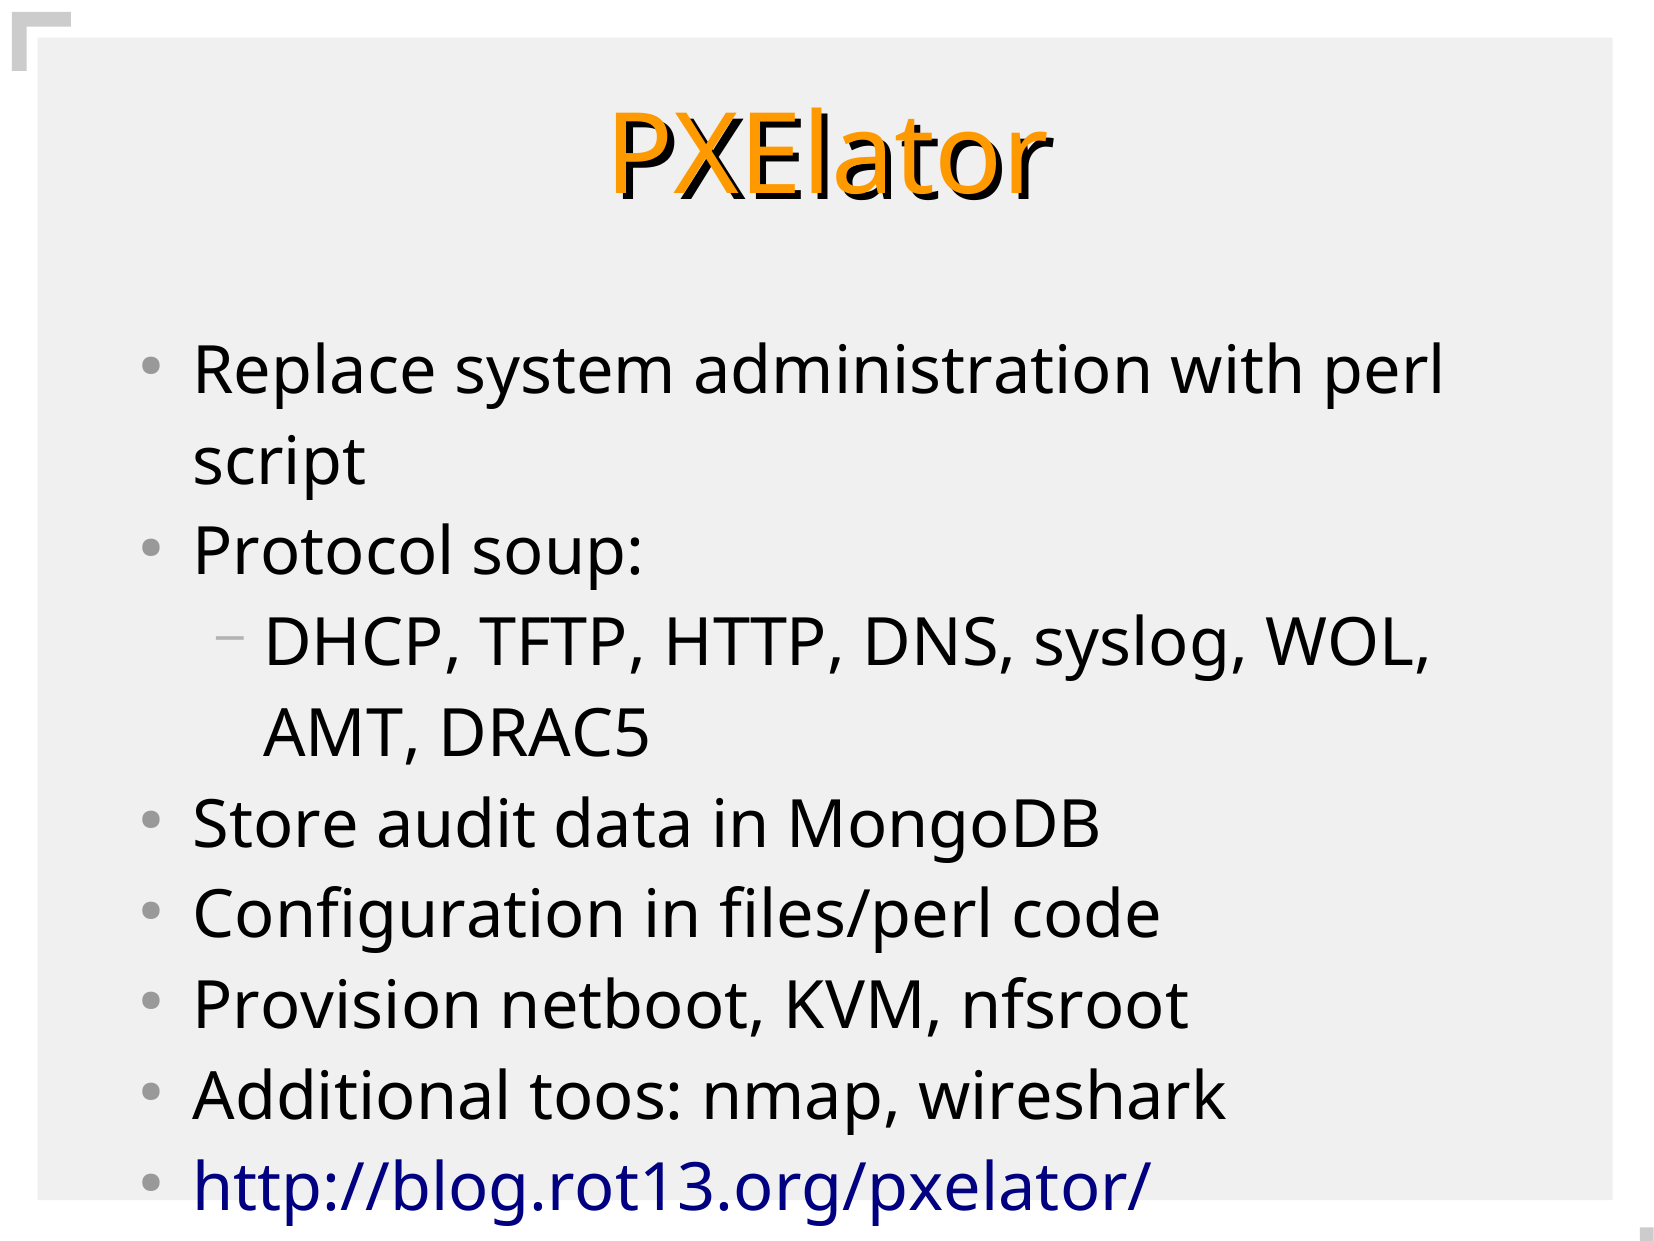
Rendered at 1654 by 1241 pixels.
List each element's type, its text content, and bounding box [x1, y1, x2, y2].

title PXElator [121, 46, 1534, 254]
list Replace system administration with perl script Protocol soup: DHCP, TFTP, HTTP, DNS, syslog, WOL, AMT, DRAC5 Store audit data in MongoDB Configuration in files/perl code Provision netboot, KVM, nfsroot Additional toos: nmap, wireshark http://blog.rot13.org/pxelator/ [121, 322, 1561, 1132]
